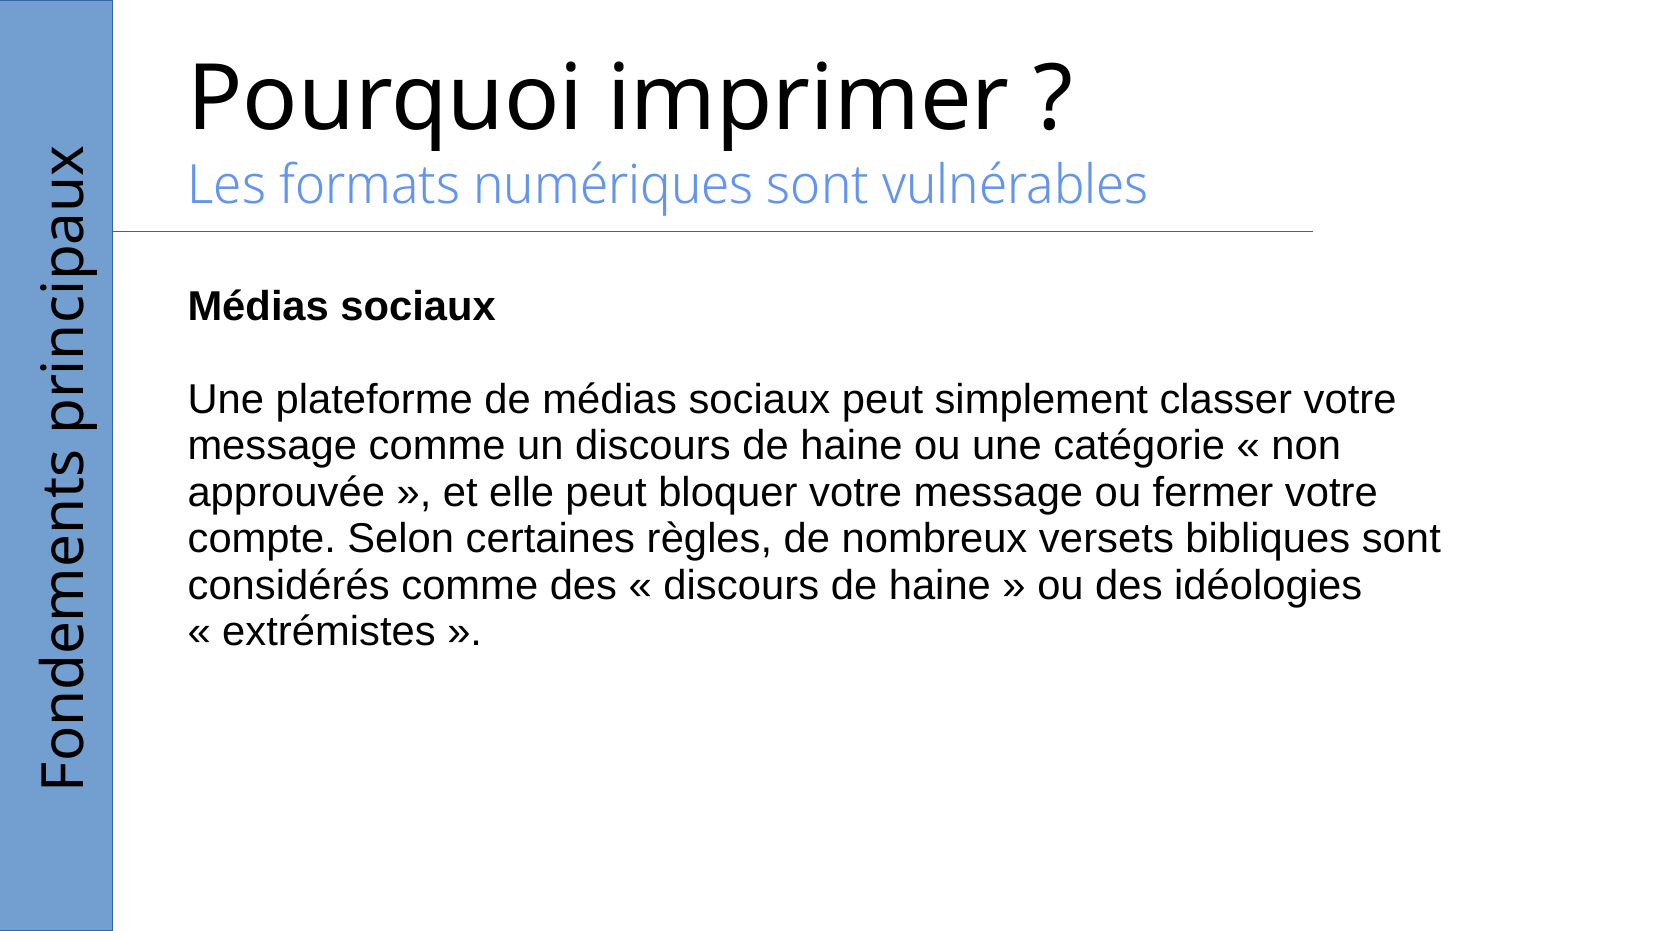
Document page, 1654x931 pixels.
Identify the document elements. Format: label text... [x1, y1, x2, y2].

title Pourquoi imprimer ? [187, 33, 1571, 125]
text_box [0, 0, 113, 931]
subtitle Médias sociaux Une plateforme de médias sociaux peut simplement classer votre message comme un discours de haine ou une catégorie « non approuvée », et elle peut bloquer votre message ou fermer votre compte. Selon certaines règles, de nombreux versets bibliques sont considérés comme des « discours de haine » ou des idéologies « extrémistes ». [187, 282, 1538, 887]
text_box Fondements principaux [13, 37, 105, 901]
title Les formats numériques sont vulnérables [187, 125, 1571, 239]
